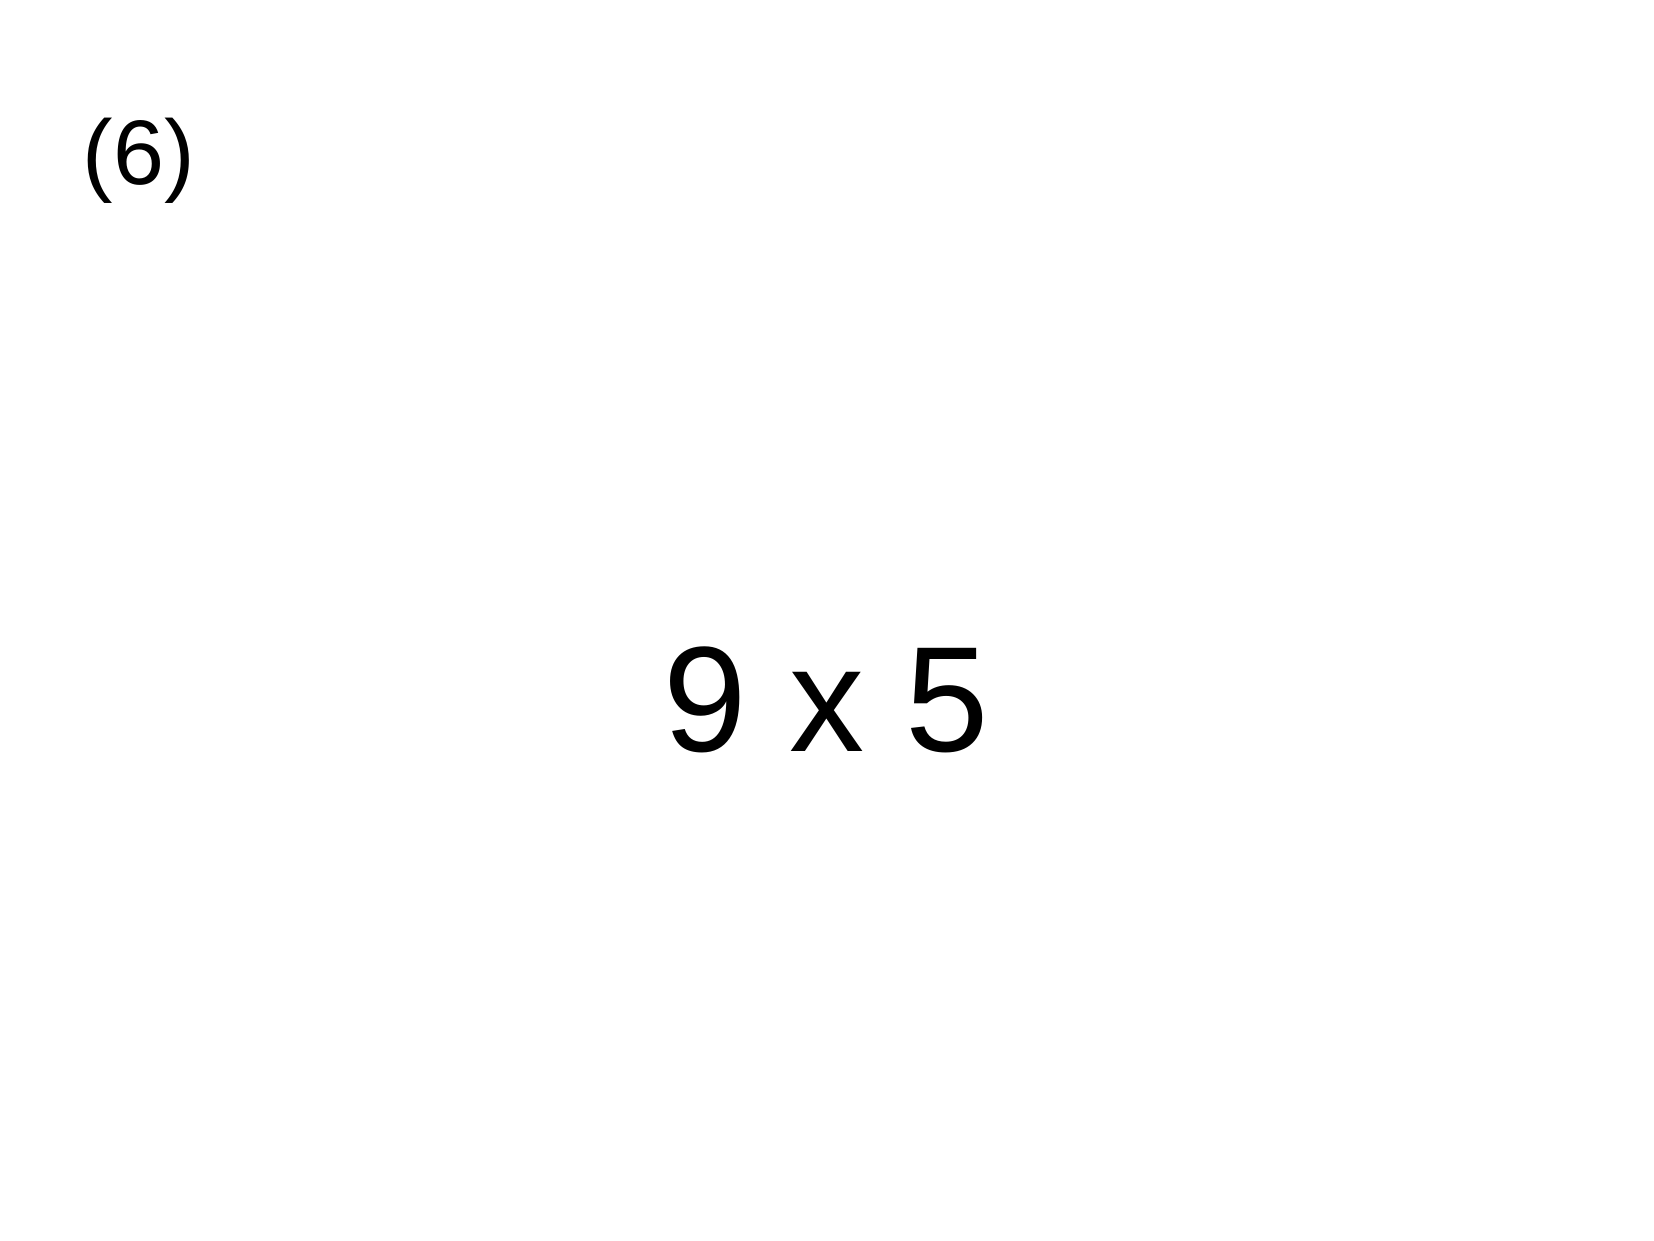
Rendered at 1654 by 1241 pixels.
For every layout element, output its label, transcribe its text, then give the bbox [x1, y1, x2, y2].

title (6) [82, 49, 1571, 257]
subtitle 9 x 5 [82, 297, 1571, 1102]
